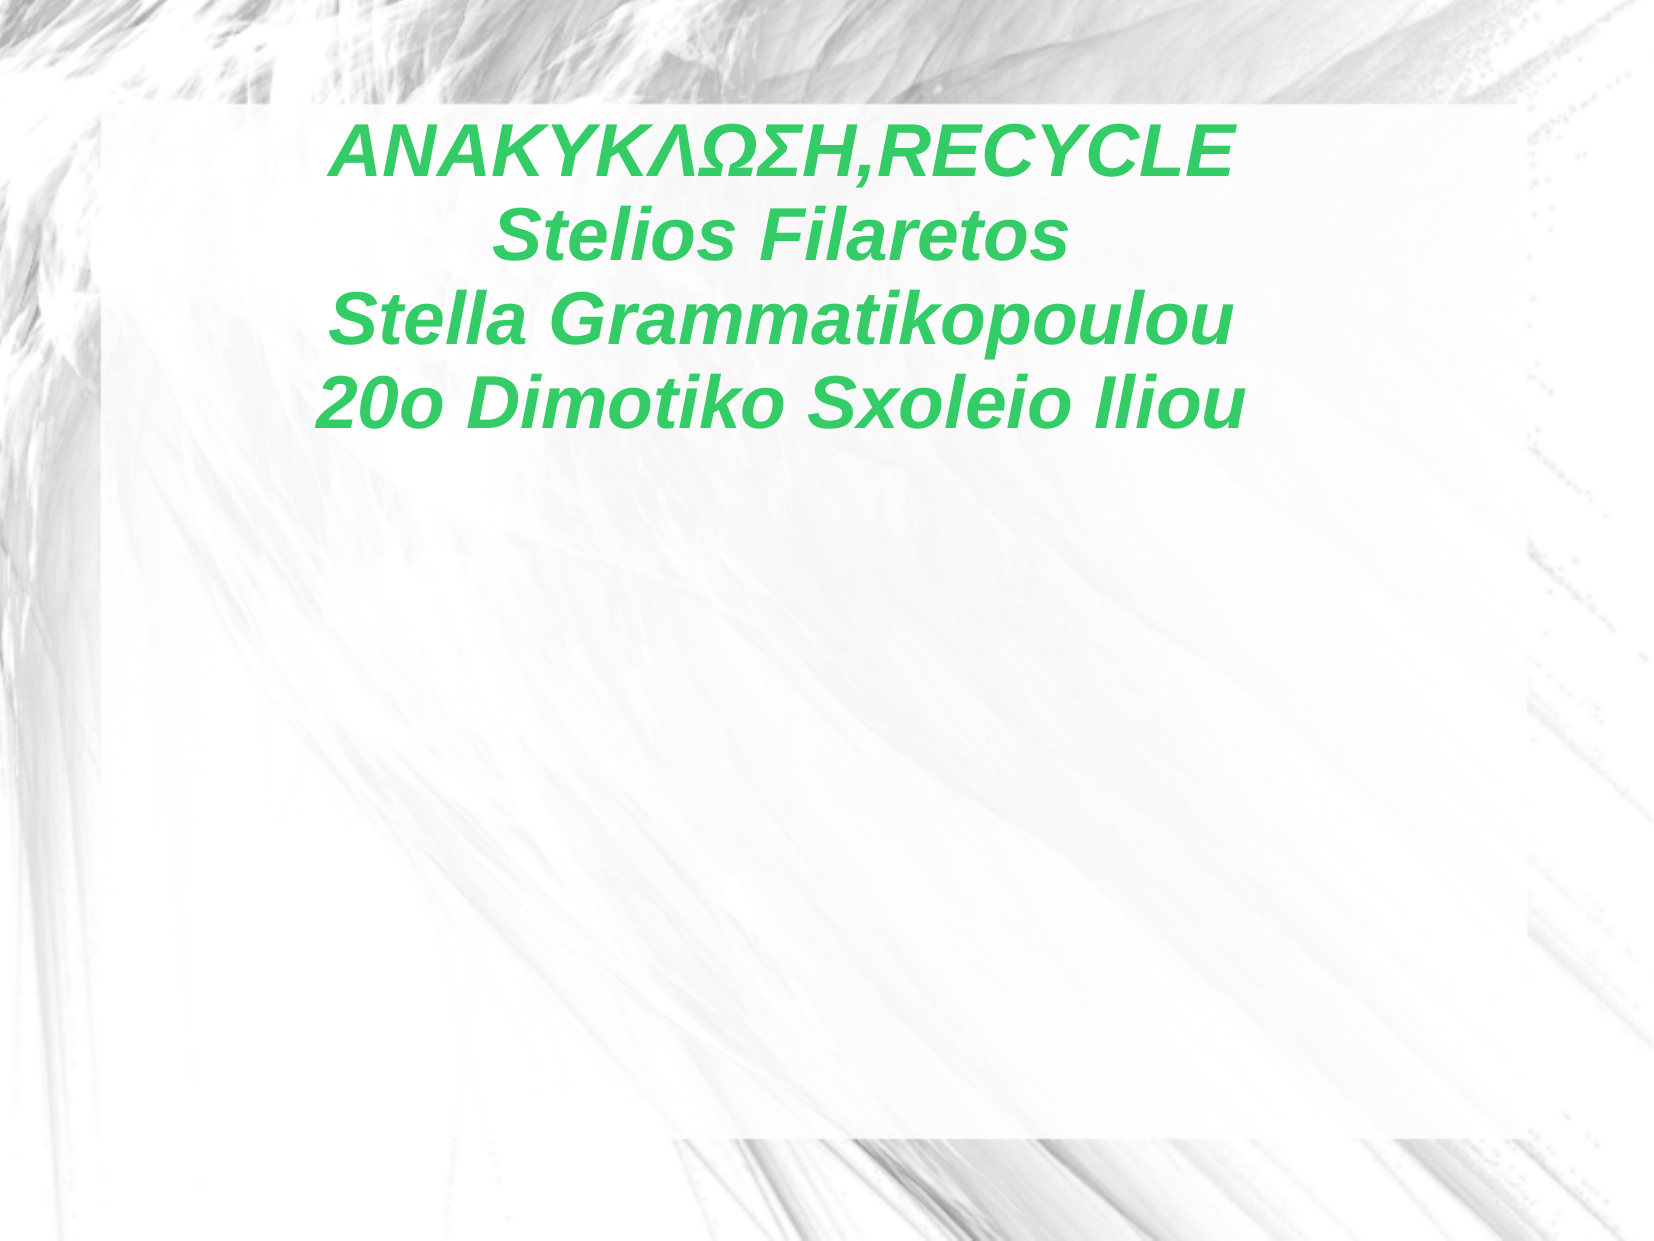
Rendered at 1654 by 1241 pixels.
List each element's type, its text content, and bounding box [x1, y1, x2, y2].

title ΑΝΑΚΥΚΛΩΣΗ,RECYCLE Stelios Filaretos Stella Grammatikopoulou 20o Dimotiko Sxoleio Iliou [88, 0, 1477, 613]
picture [0, 0, 1654, 1241]
